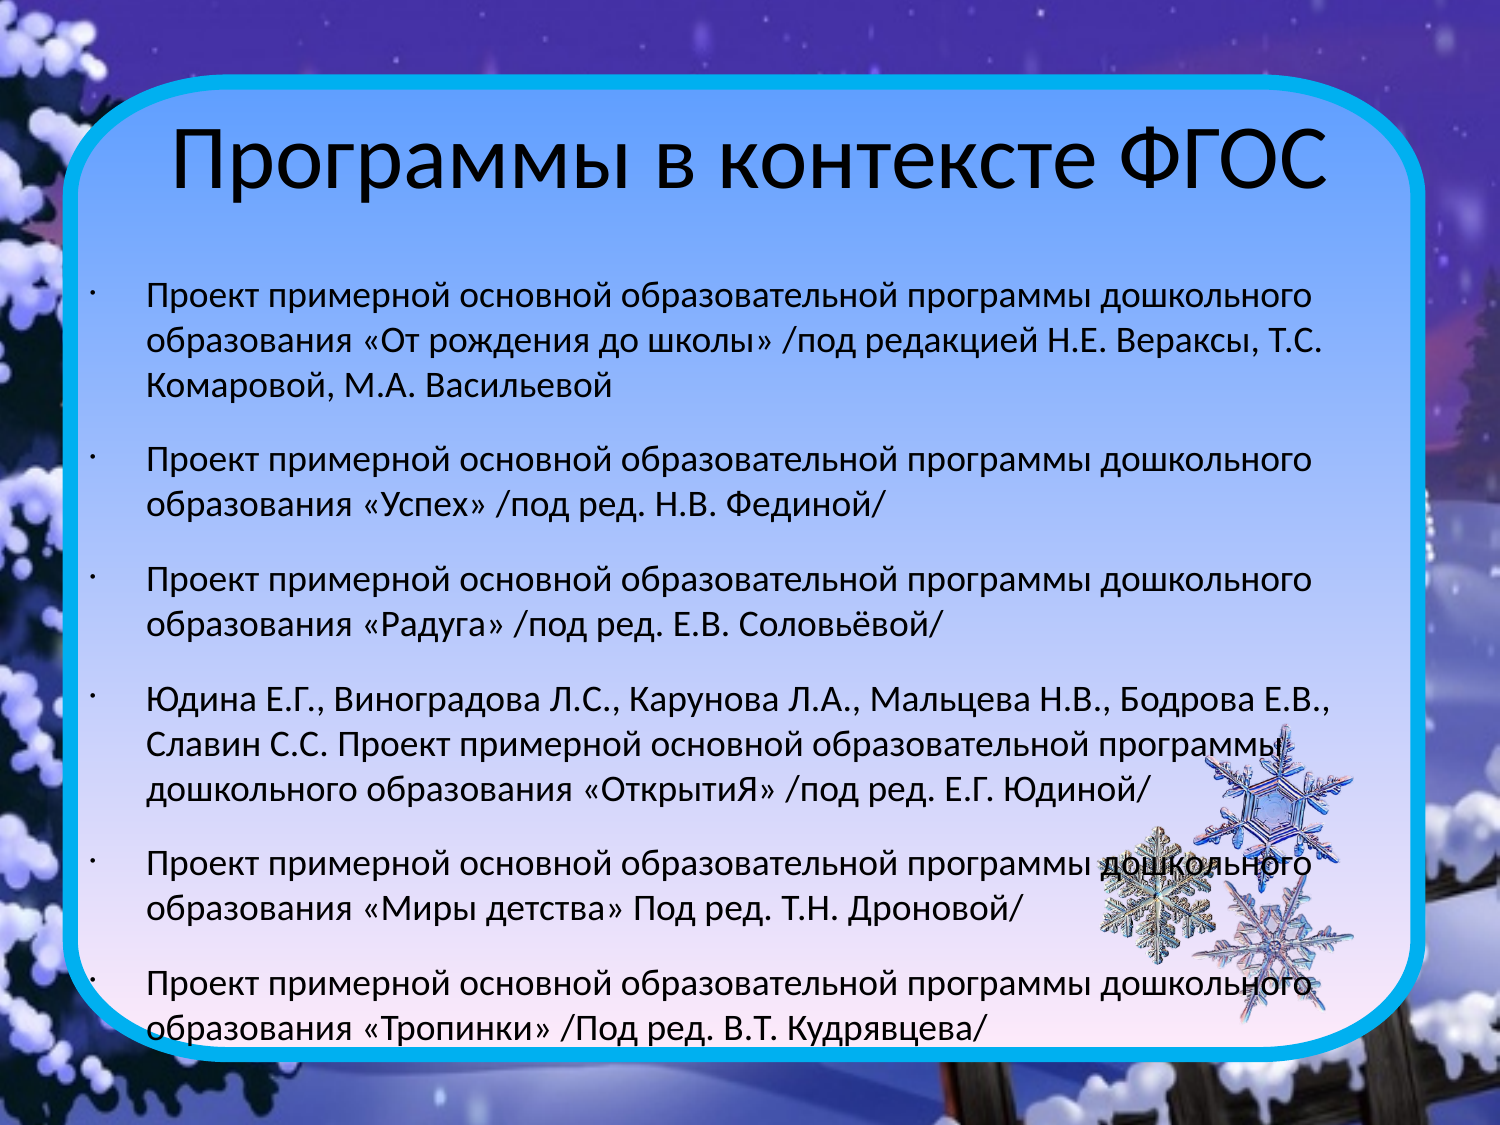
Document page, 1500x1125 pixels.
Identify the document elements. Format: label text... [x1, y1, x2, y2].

list Проект примерной основной образовательной программы дошкольного образования «От рождения до школы» /под редакцией Н.Е. Вераксы, Т.С. Комаровой, М.А. Васильевой Проект примерной основной образовательной программы дошкольного образования «Успех» /под ред. Н.В. Фединой/ Проект примерной основной образовательной программы дошкольного образования «Радуга» /под ред. Е.В. Соловьёвой/ Юдина Е.Г., Виноградова Л.С., Карунова Л.А., Мальцева Н.В., Бодрова Е.В., Славин С.С. Проект примерной основной образовательной программы дошкольного образования «ОткрытиЯ» /под ред. Е.Г. Юдиной/ Проект примерной основной образовательной программы дошкольного образования «Миры детства» Под ред. Т.Н. Дроновой/ Проект примерной основной образовательной программы дошкольного образования «Тропинки» /Под ред. В.Т. Кудрявцева/ [75, 262, 1425, 1005]
picture [0, 0, 1500, 1125]
title Программы в контексте ФГОС [75, 90, 1425, 233]
